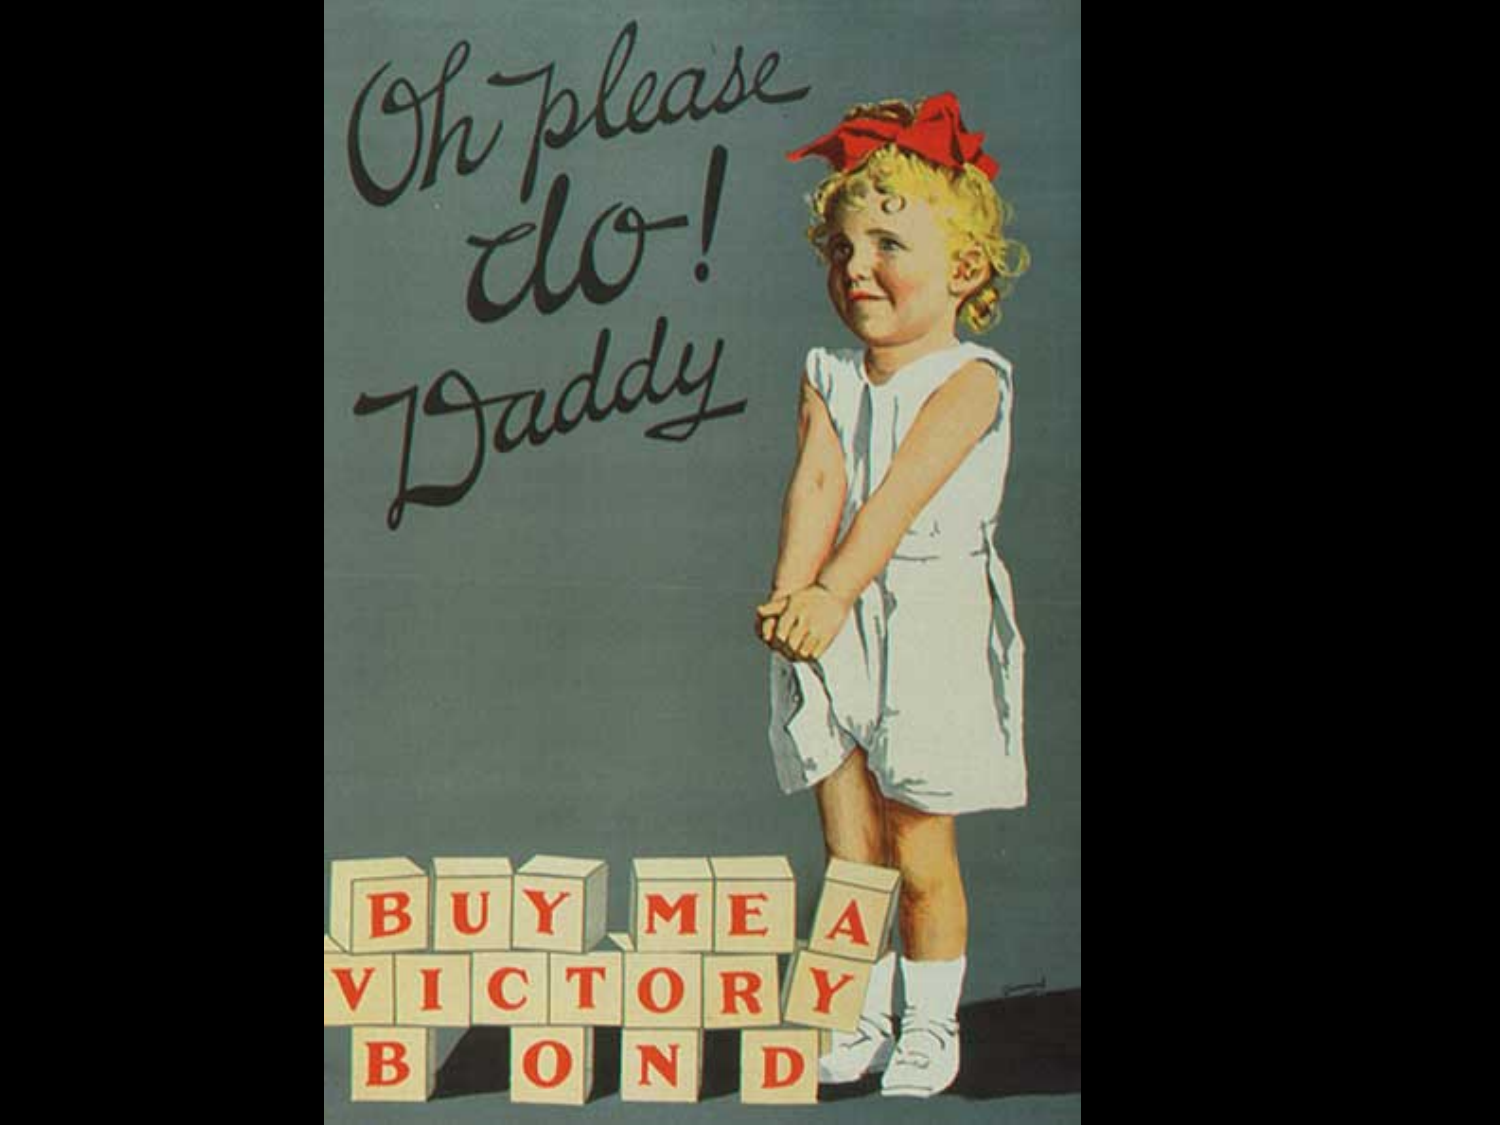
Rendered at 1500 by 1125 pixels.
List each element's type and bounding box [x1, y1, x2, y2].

picture [324, 0, 1081, 1125]
